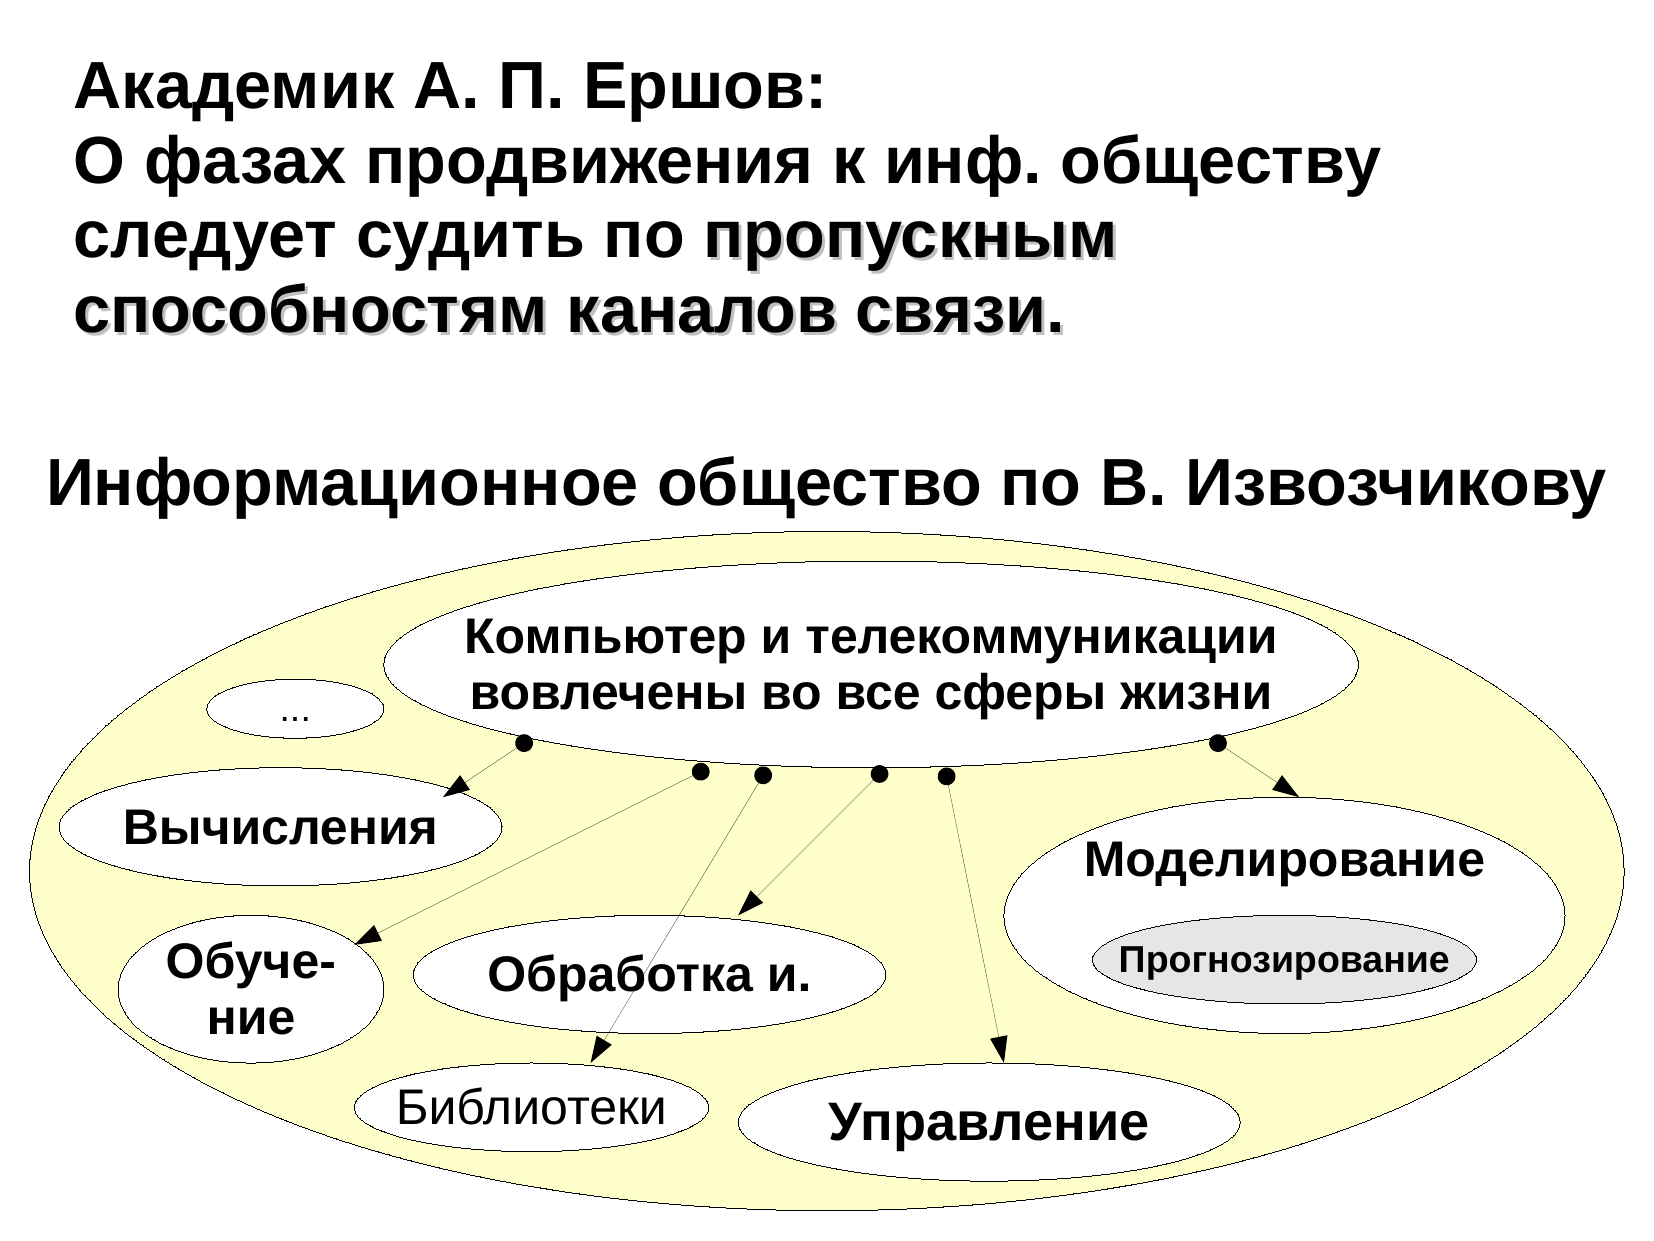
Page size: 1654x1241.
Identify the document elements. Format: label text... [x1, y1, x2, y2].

text_box Компьютер и телекоммуникации вовлечены во все сферы жизни [383, 561, 1359, 768]
text_box Обуче- ние [118, 915, 384, 1064]
text_box Вычисления [59, 767, 503, 886]
text_box ... [206, 679, 384, 739]
text_box Информационное общество по В. Извозчикову [29, 438, 1625, 528]
text_box Прогнозирование [1092, 915, 1477, 1004]
text_box Обработка и. [610, 915, 886, 1034]
text_box Управление [738, 1062, 1241, 1182]
text_box [29, 531, 1625, 1211]
text_box Библиотеки [354, 1062, 709, 1152]
text_box Обработка и. [413, 915, 678, 1033]
text_box Академик А. П. Ершов: О фазах продвижения к инф. обществу следует судить по пропускным способностям каналов связи. [59, 40, 1595, 355]
text_box Моделирование [1003, 797, 1566, 1034]
